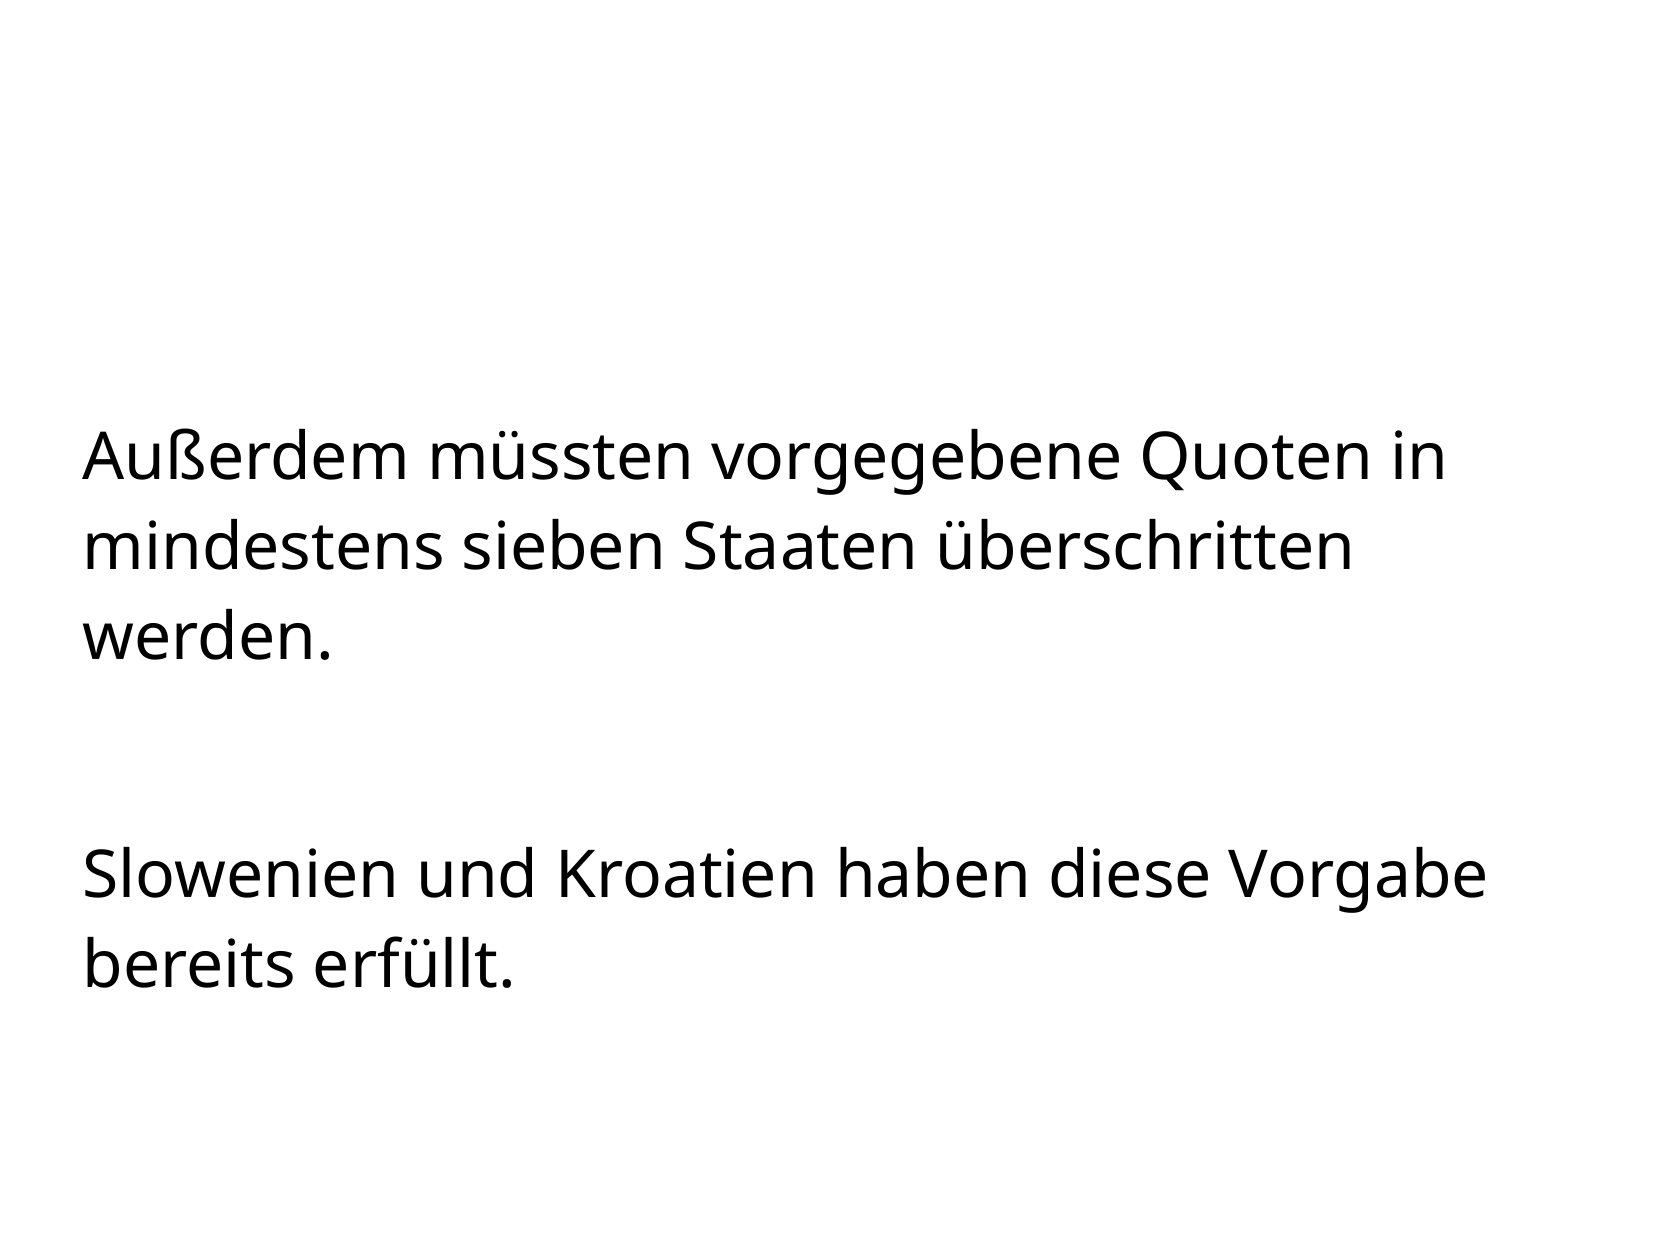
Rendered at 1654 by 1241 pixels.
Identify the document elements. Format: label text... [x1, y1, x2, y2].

list Außerdem müssten vorgegebene Quoten in mindestens sieben Staaten überschritten werden. Slowenien und Kroatien haben diese Vorgabe bereits erfüllt. [82, 290, 1571, 1010]
